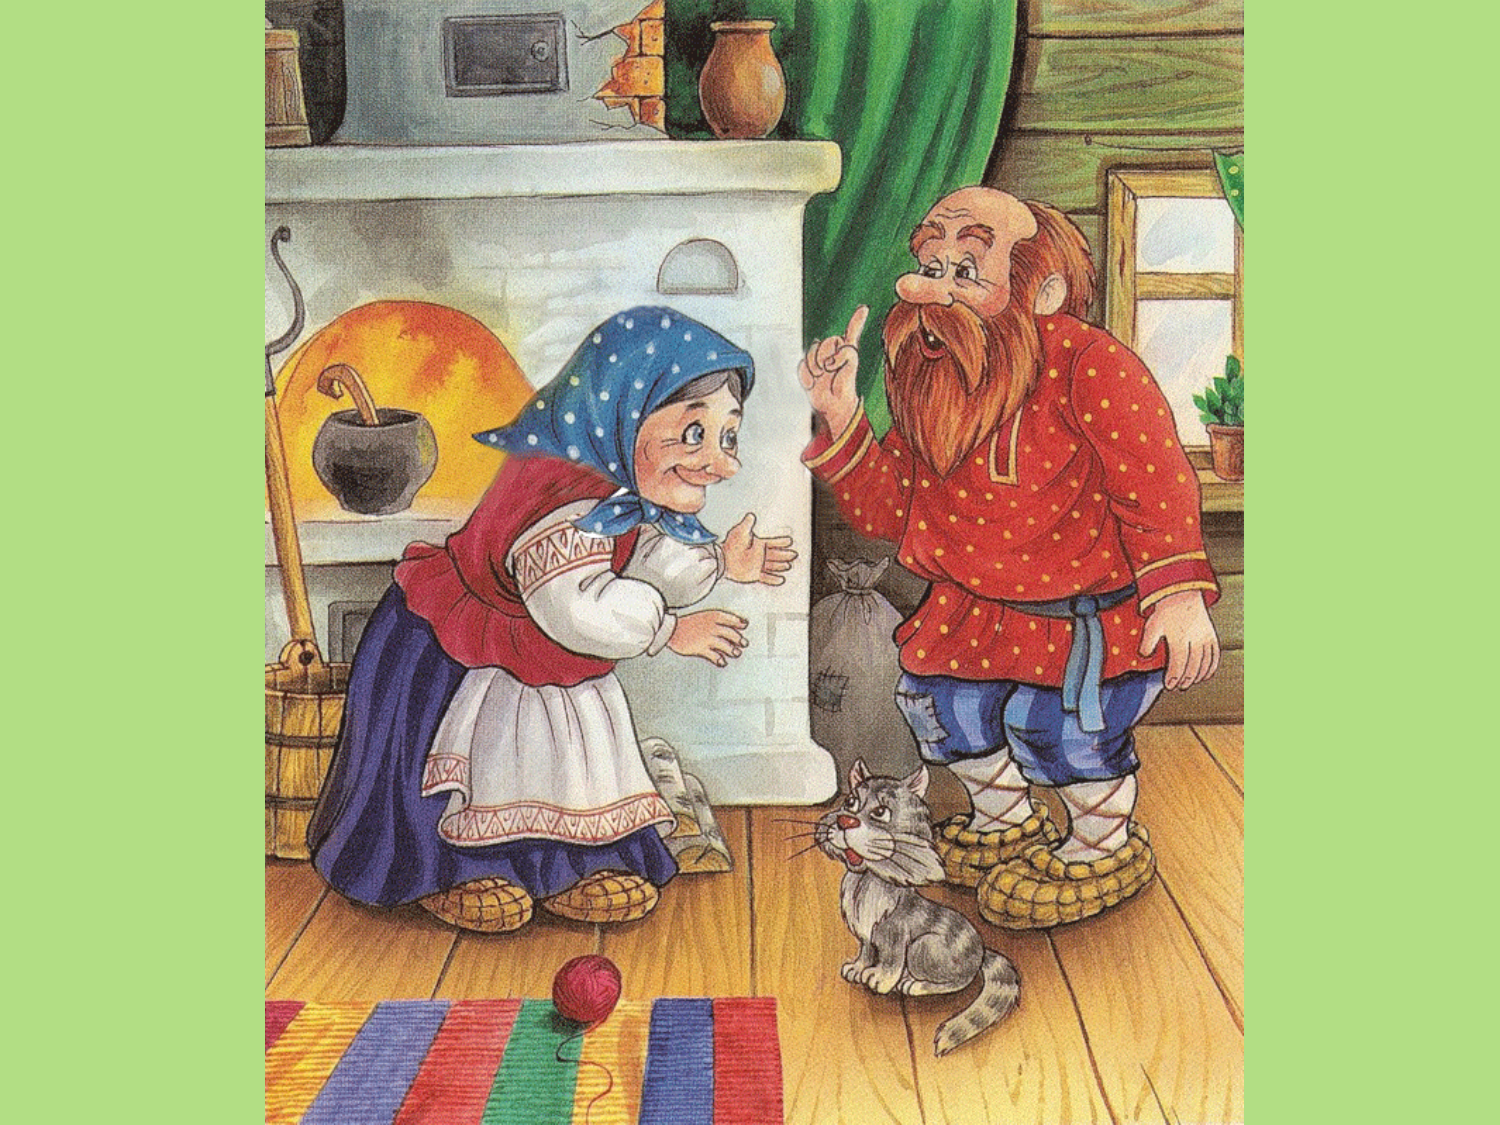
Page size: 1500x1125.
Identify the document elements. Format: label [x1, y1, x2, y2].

picture [265, 0, 1244, 1125]
